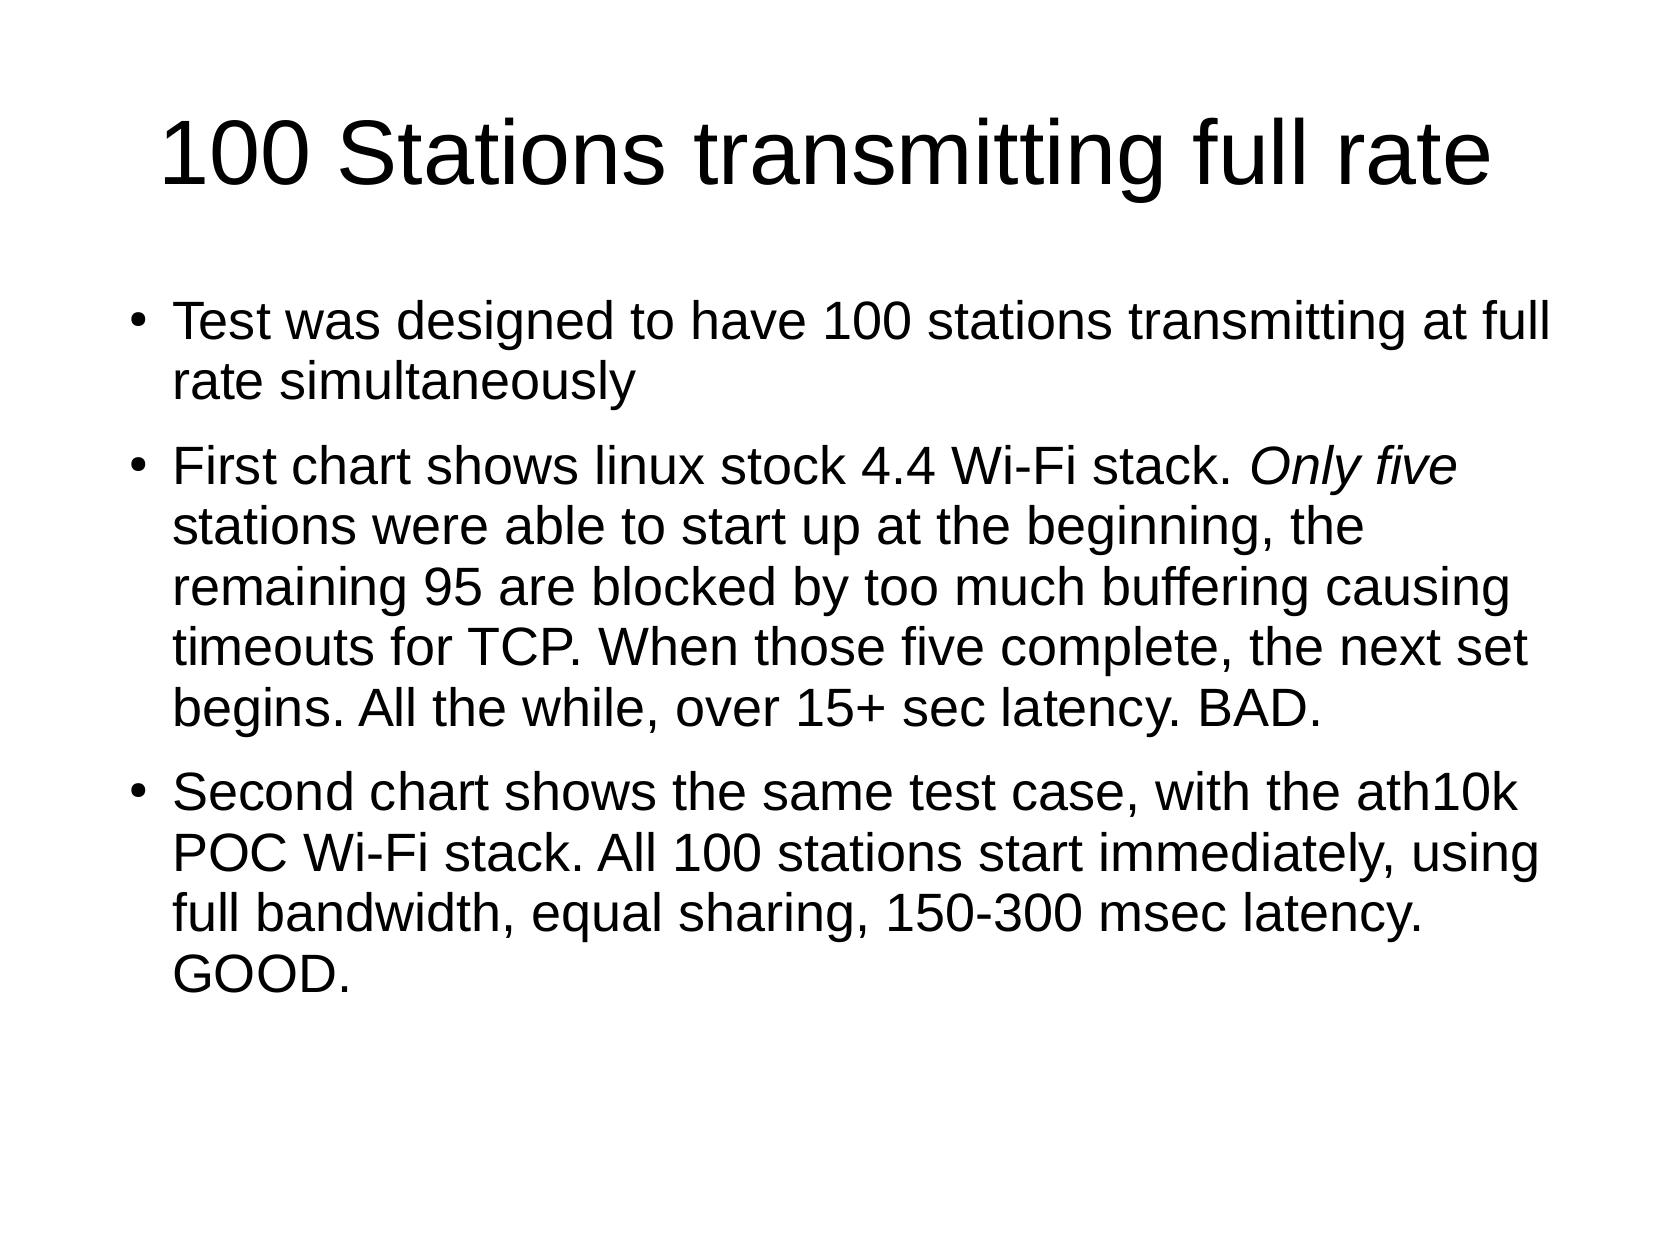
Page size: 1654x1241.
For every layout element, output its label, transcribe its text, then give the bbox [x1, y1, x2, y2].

title 100 Stations transmitting full rate [82, 49, 1571, 257]
list Test was designed to have 100 stations transmitting at full rate simultaneously First chart shows linux stock 4.4 Wi-Fi stack. Only five stations were able to start up at the beginning, the remaining 95 are blocked by too much buffering causing timeouts for TCP. When those five complete, the next set begins. All the while, over 15+ sec latency. BAD. Second chart shows the same test case, with the ath10k POC Wi-Fi stack. All 100 stations start immediately, using full bandwidth, equal sharing, 150-300 msec latency. GOOD. [114, 290, 1603, 1010]
